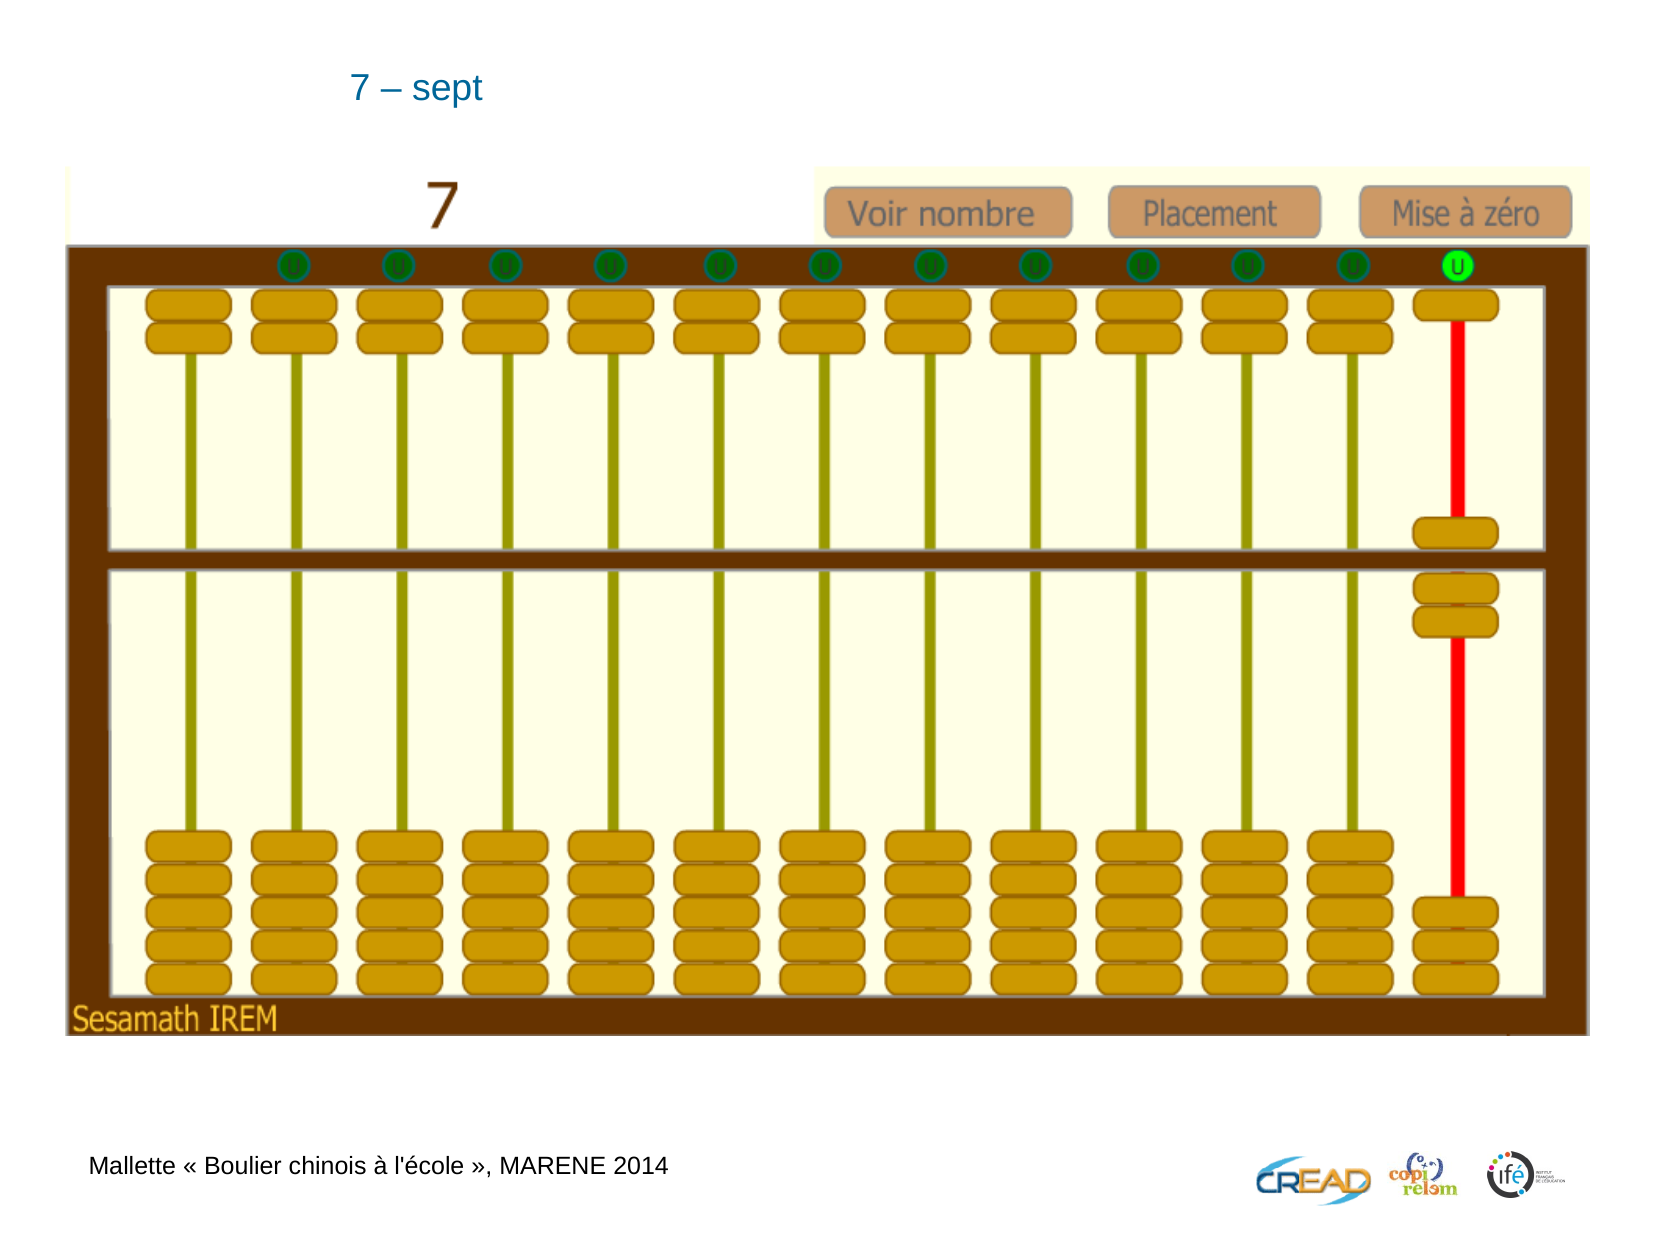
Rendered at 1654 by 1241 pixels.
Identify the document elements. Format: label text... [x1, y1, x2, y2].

picture [65, 162, 1590, 1036]
picture [1487, 1151, 1565, 1198]
picture [1251, 1151, 1377, 1211]
text_box 7 – sept [334, 59, 532, 116]
picture [1387, 1151, 1461, 1197]
